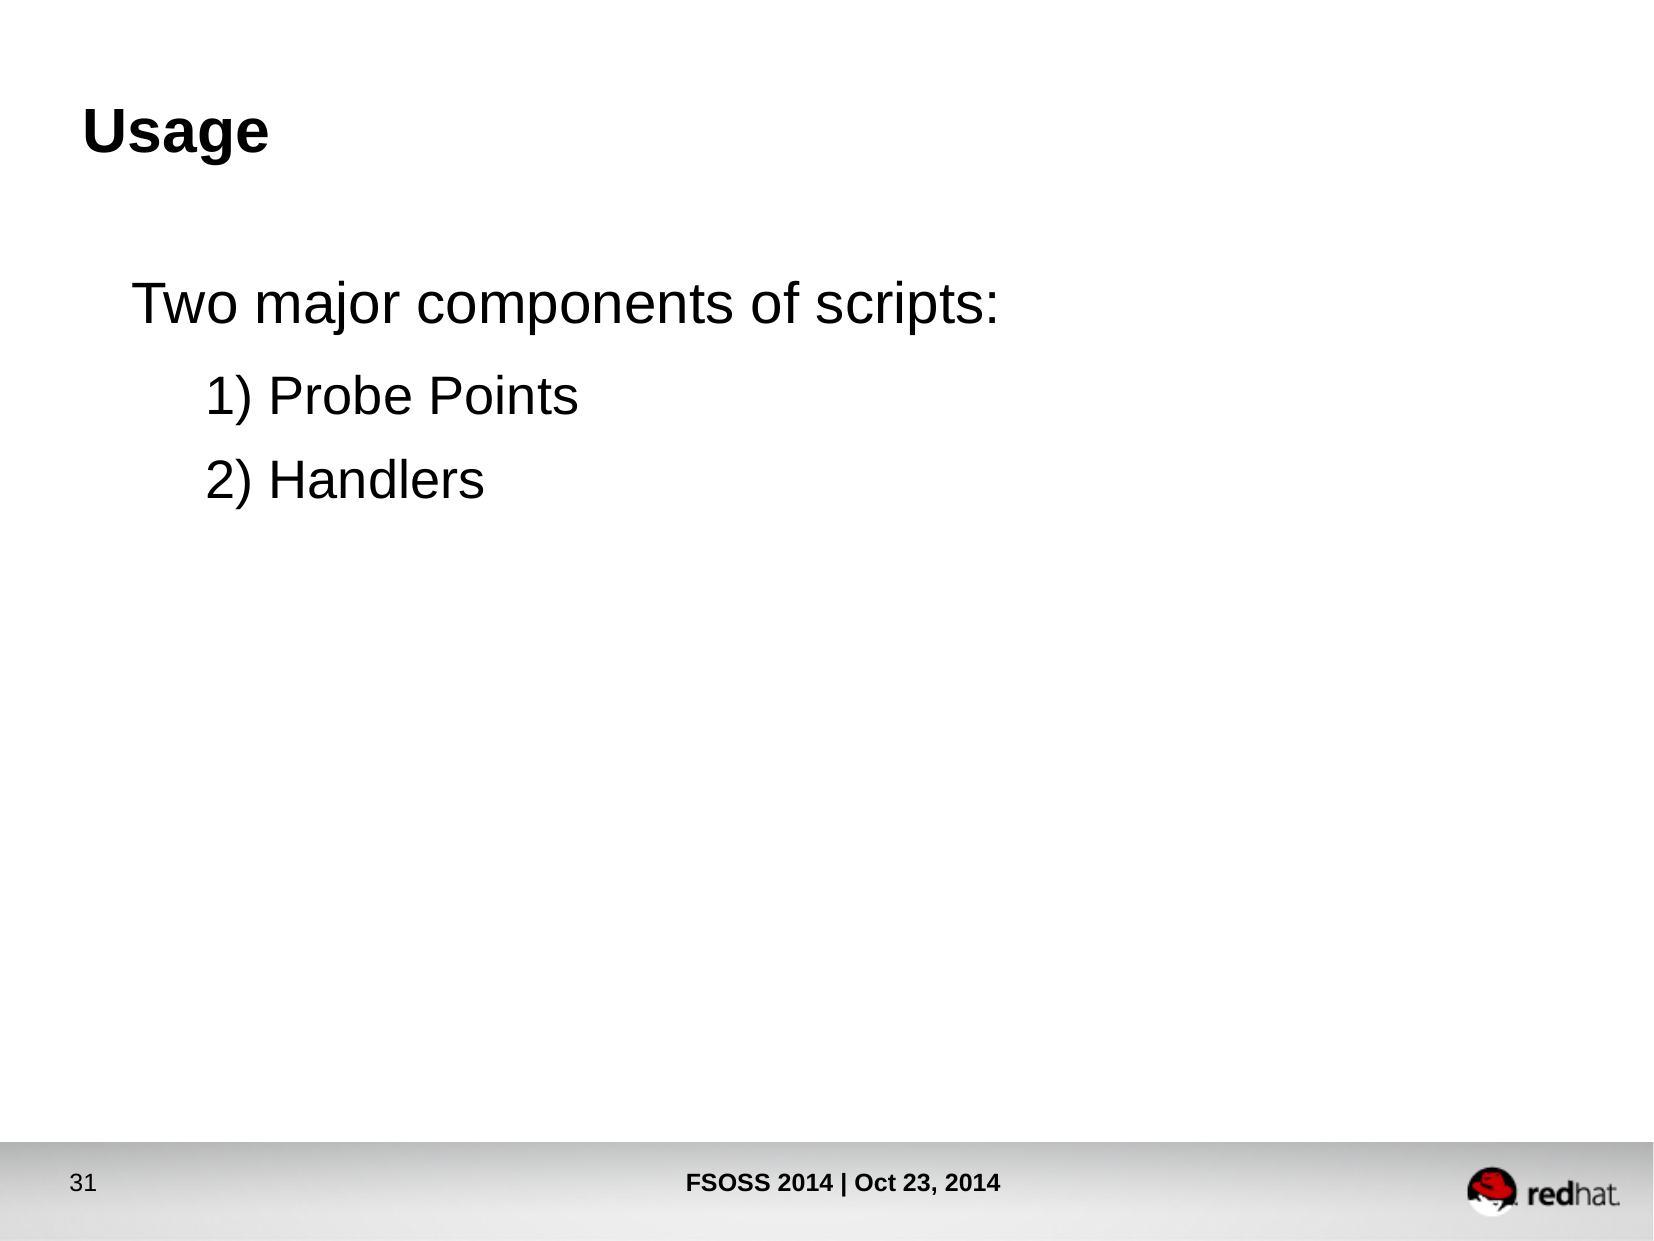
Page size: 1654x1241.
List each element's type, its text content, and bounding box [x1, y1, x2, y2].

title Usage [82, 49, 1571, 257]
list Two major components of scripts: 1) Probe Points 2) Handlers [71, 270, 1561, 976]
picture [0, 1142, 1654, 1241]
